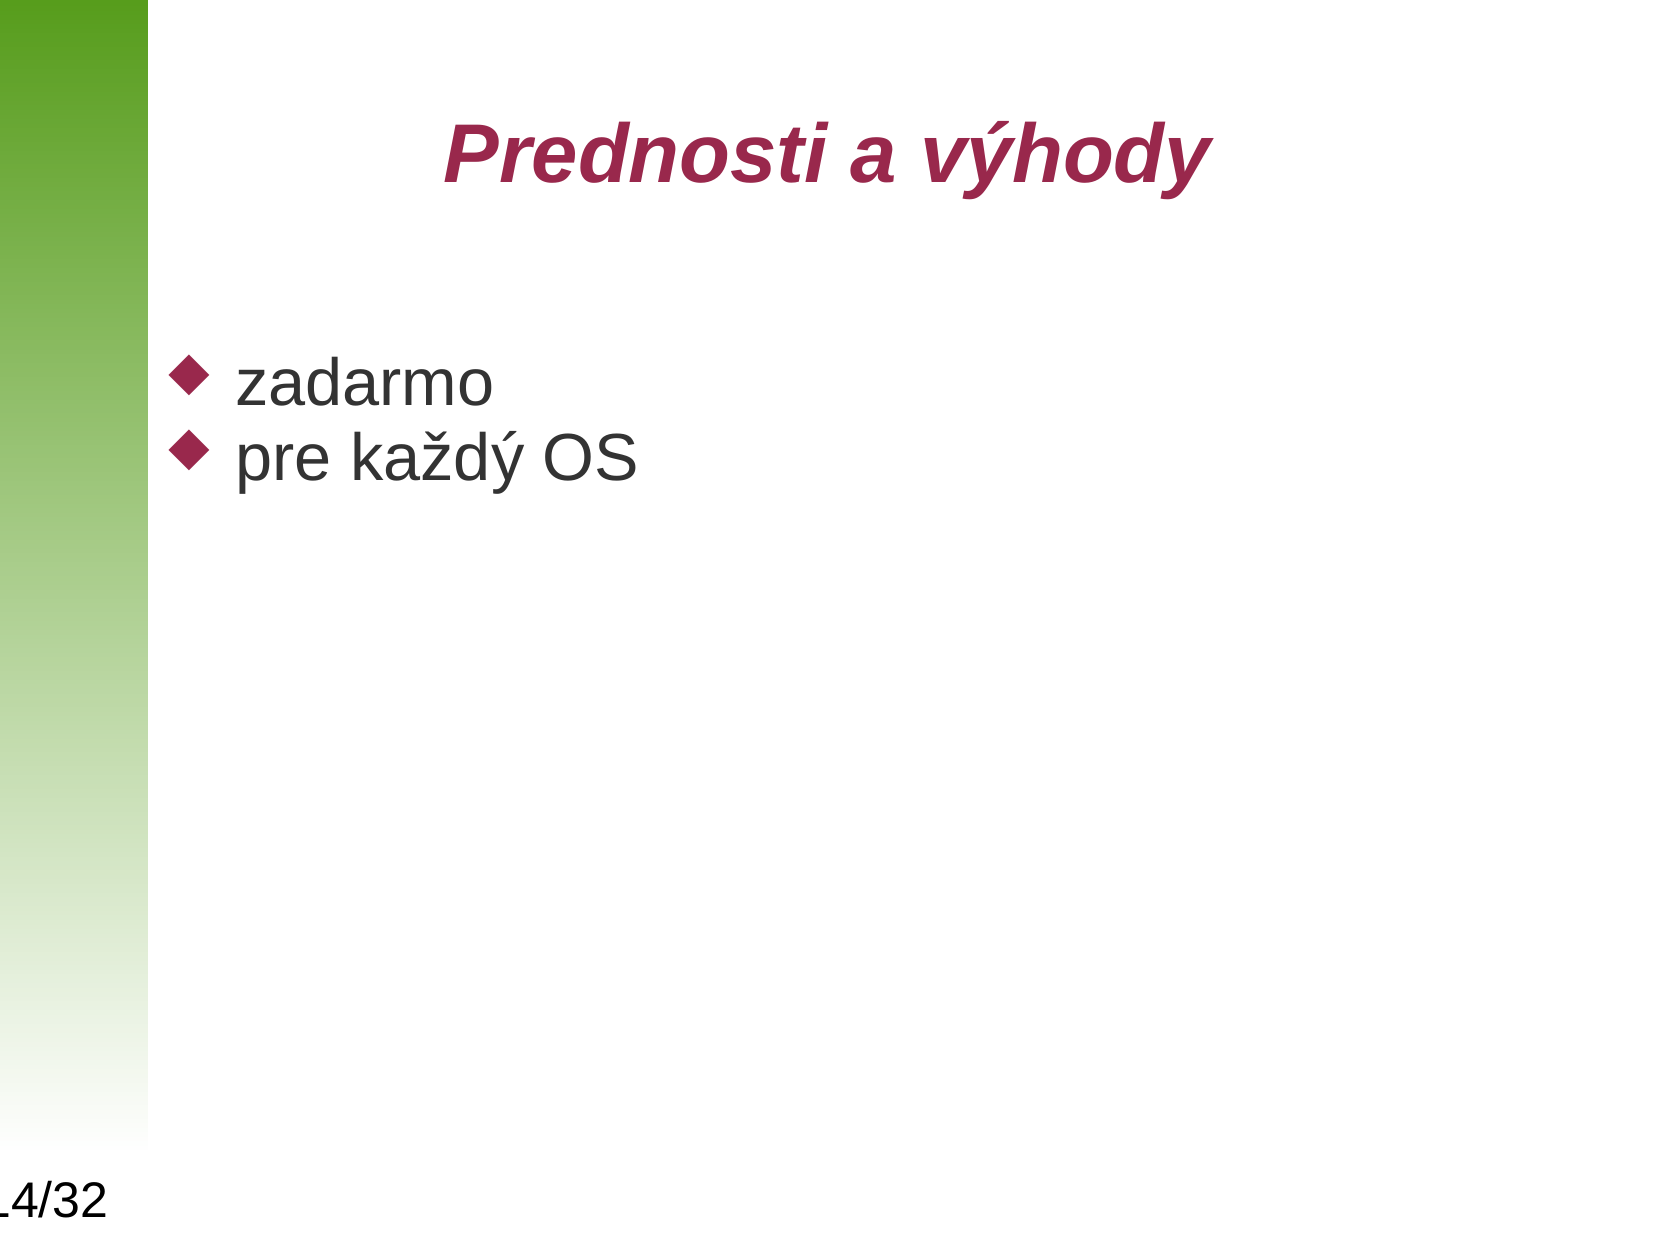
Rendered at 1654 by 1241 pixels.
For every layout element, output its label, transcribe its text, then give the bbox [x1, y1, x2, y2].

list zadarmo pre každý OS [152, 344, 1534, 1127]
title Prednosti a výhody [121, 49, 1534, 257]
